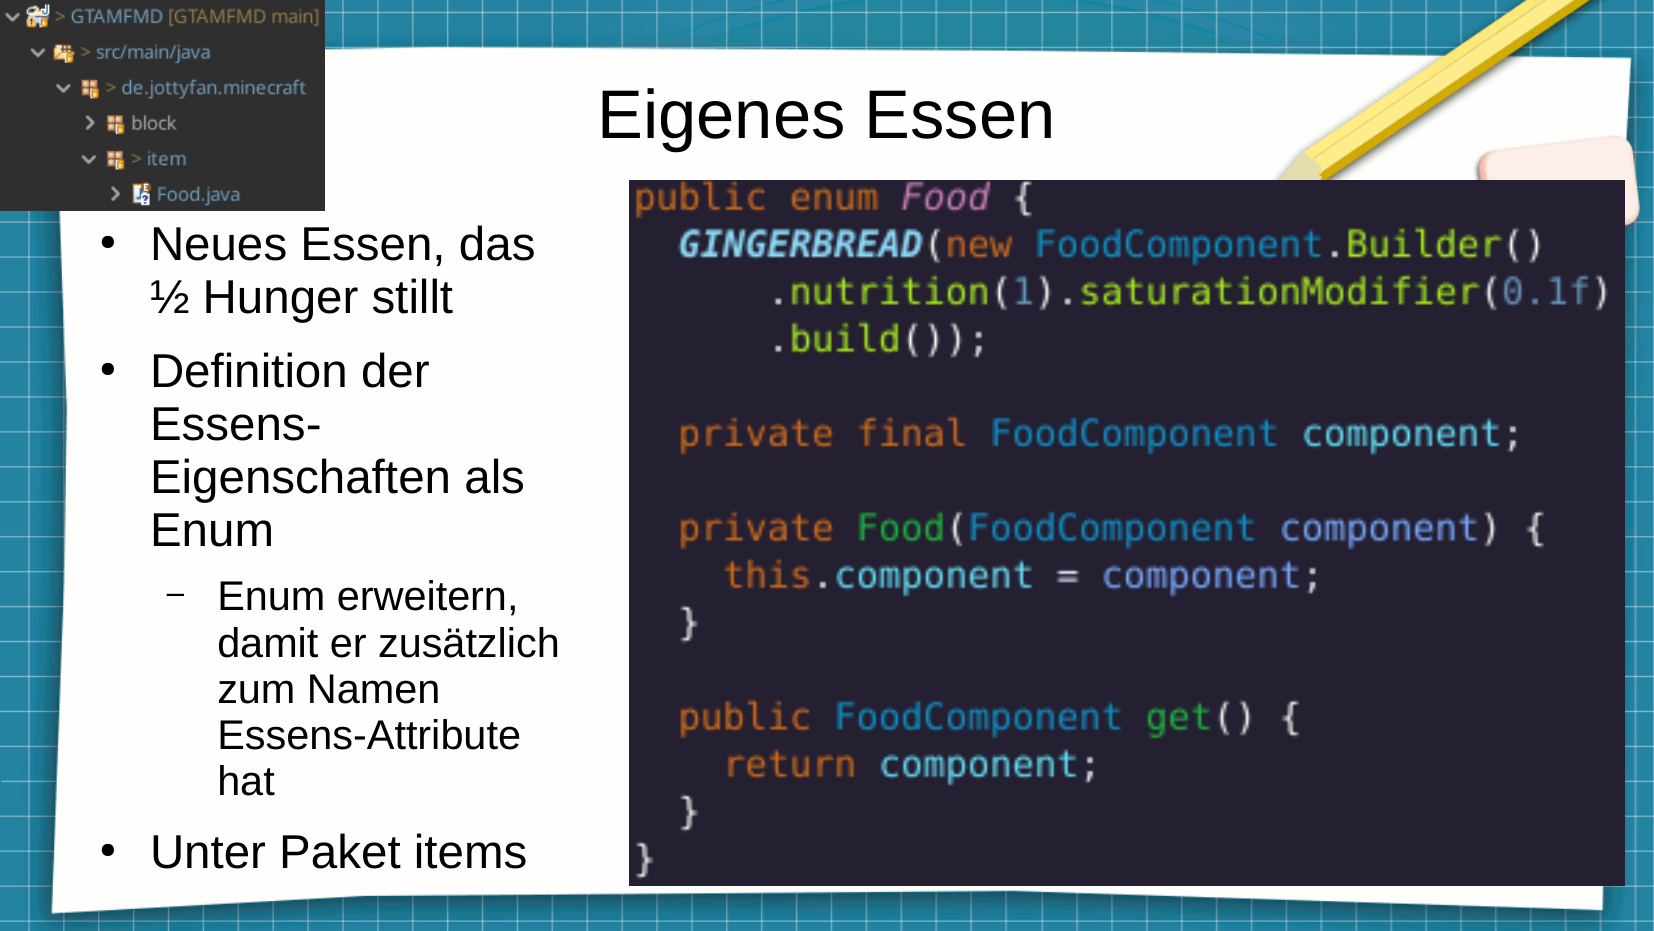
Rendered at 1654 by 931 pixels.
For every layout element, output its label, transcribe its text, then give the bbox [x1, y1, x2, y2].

picture [0, 0, 1654, 931]
title Eigenes Essen [325, 37, 1571, 193]
list Neues Essen, das ½ Hunger stillt Definition der Essens-Eigenschaften als Enum Enum erweitern, damit er zusätzlich zum Namen Essens-Attribute hat Unter Paket items [82, 217, 562, 886]
